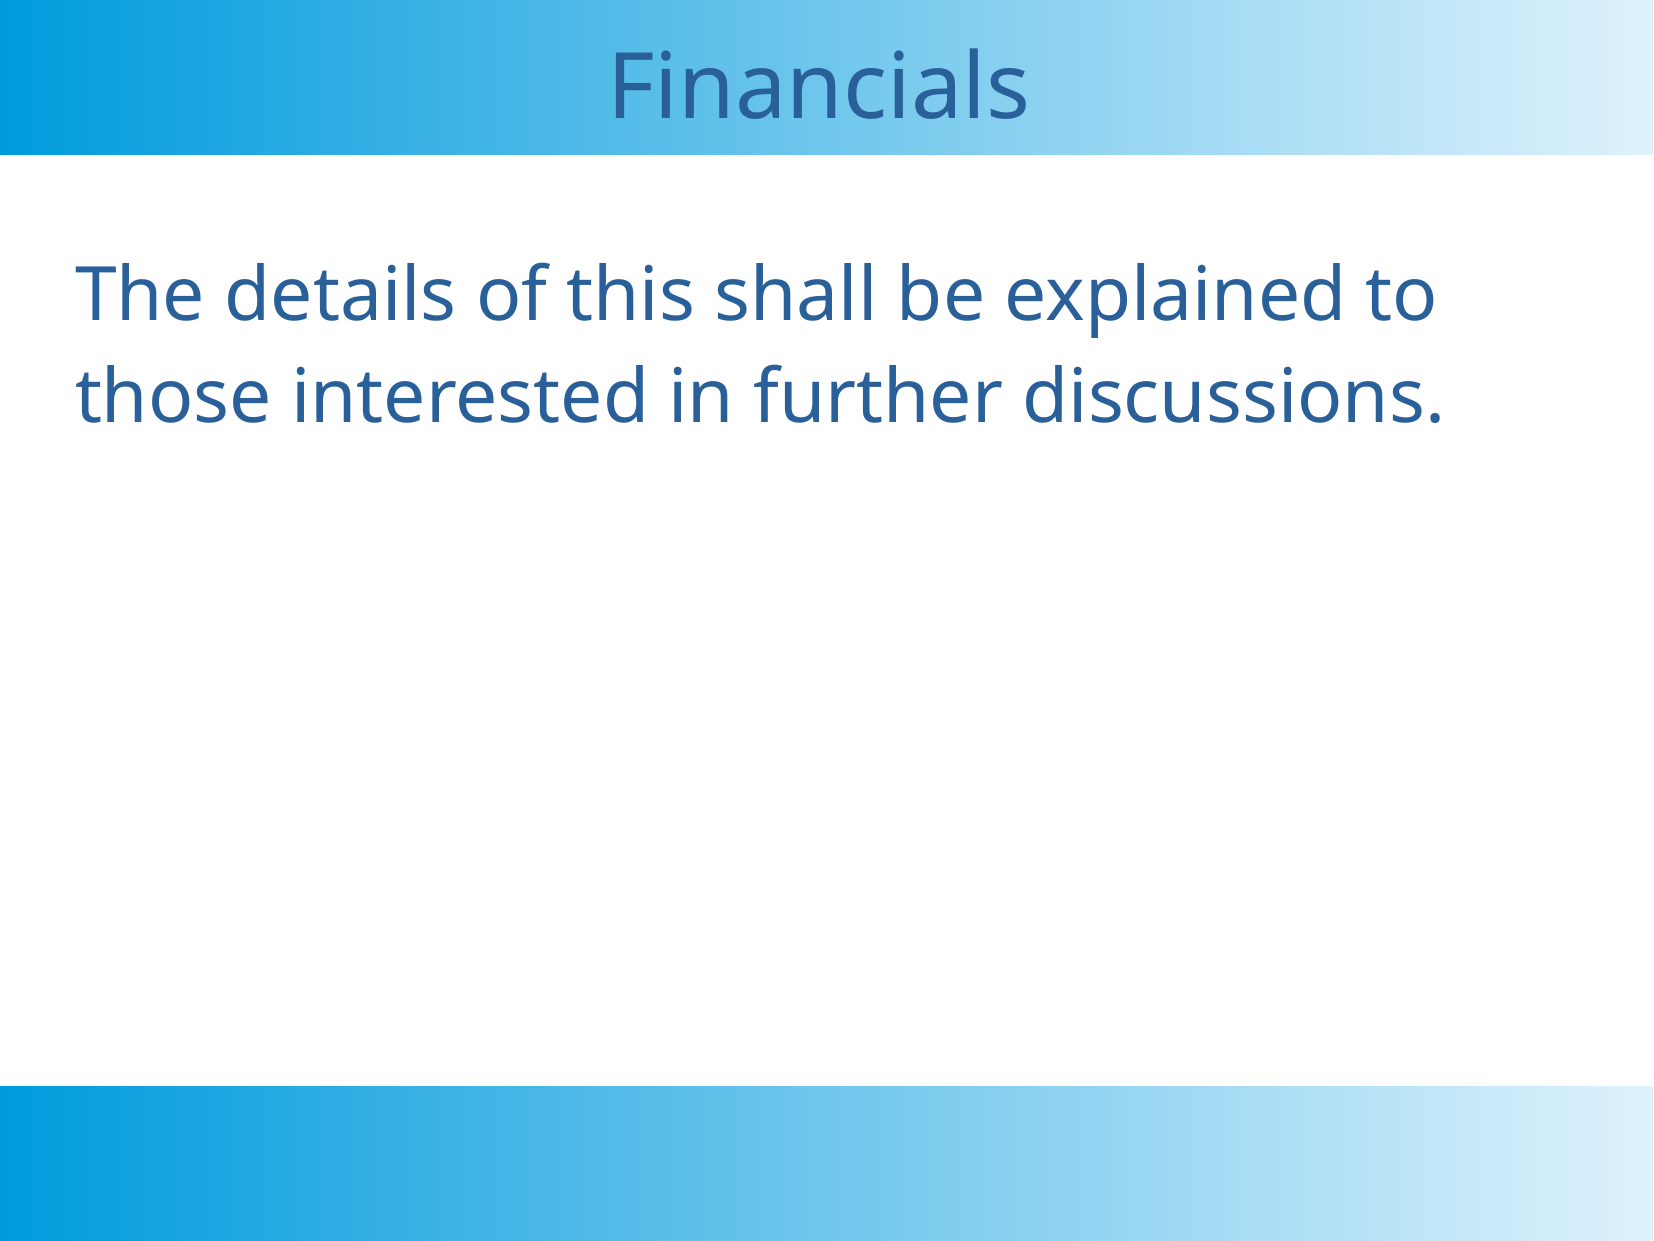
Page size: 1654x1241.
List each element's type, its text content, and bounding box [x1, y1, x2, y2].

list The details of this shall be explained to those interested in further discussions. [75, 240, 1564, 960]
title Financials [75, 30, 1564, 138]
